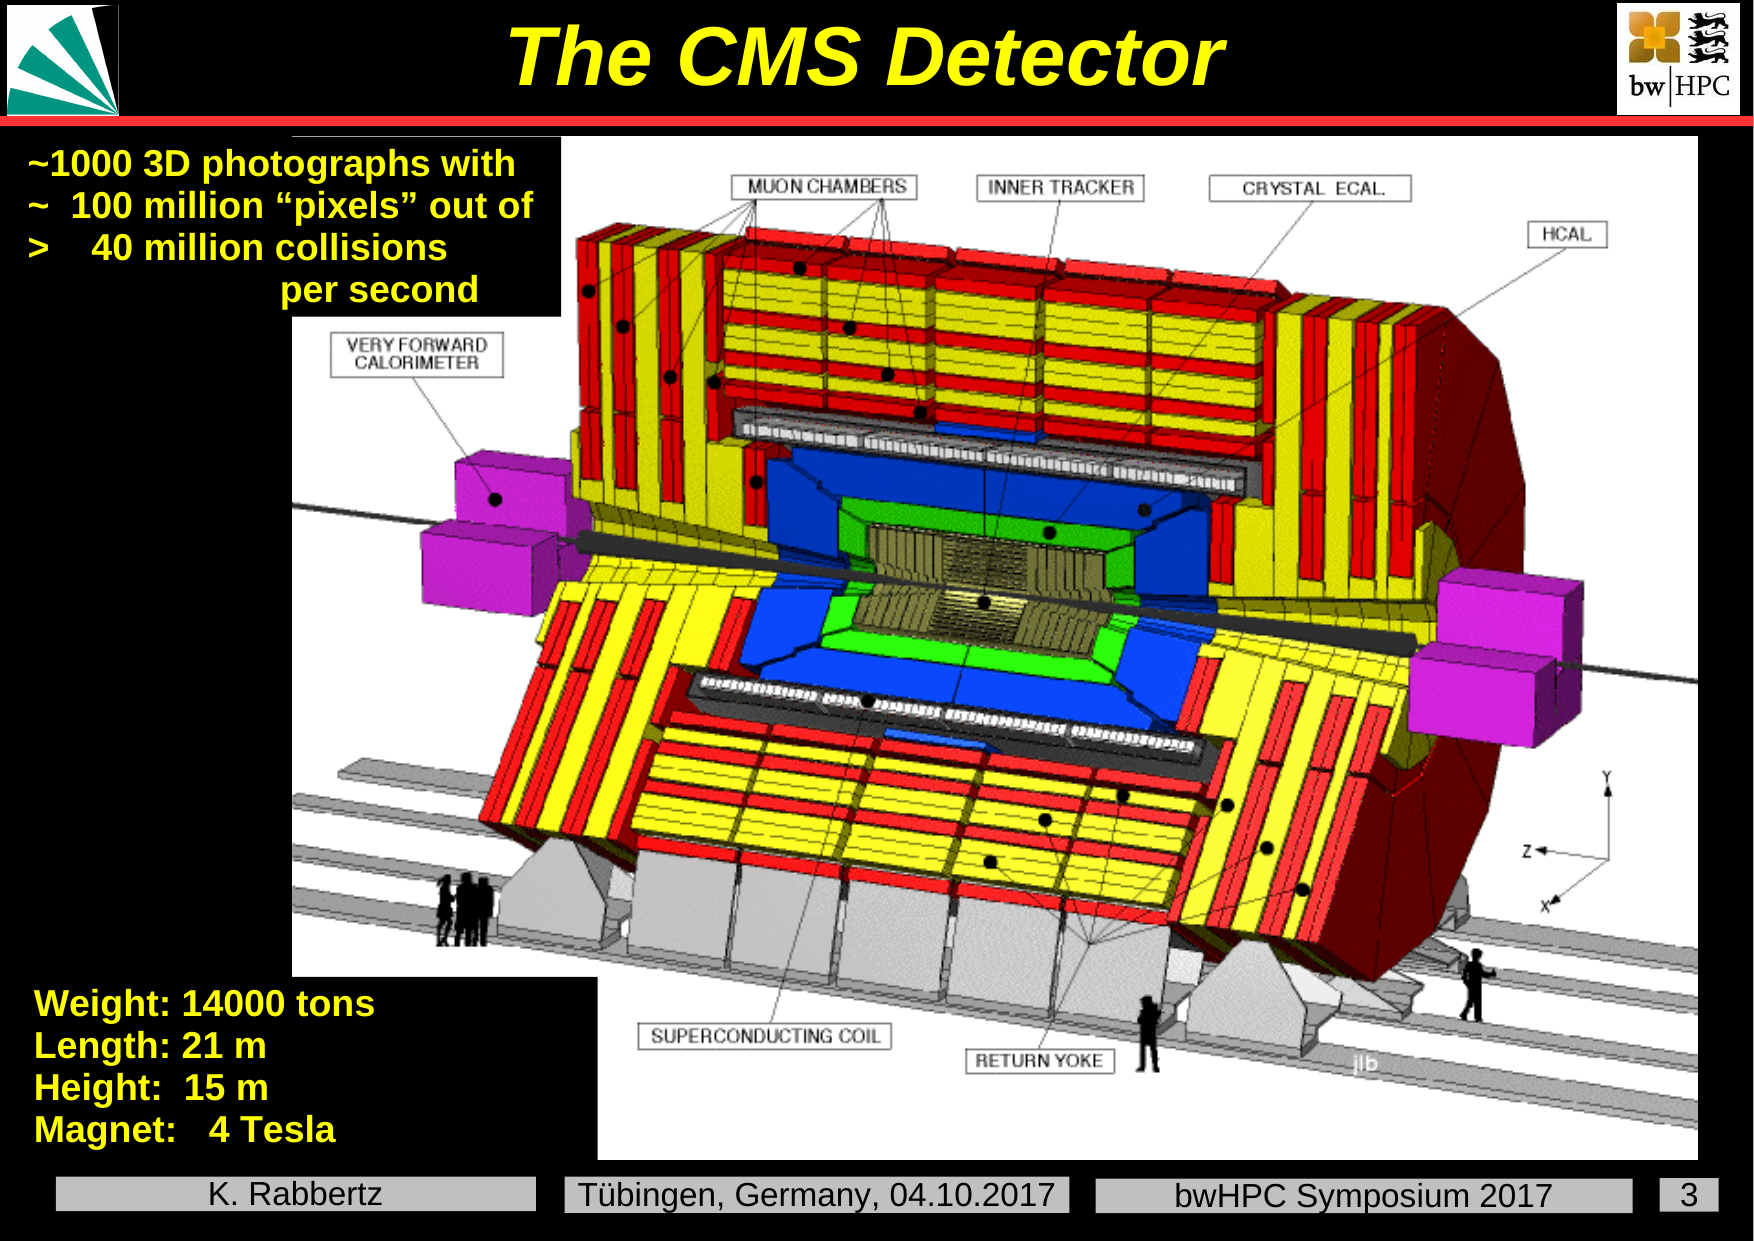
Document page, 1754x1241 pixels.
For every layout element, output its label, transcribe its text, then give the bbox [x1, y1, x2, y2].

picture [7, 5, 119, 116]
title The CMS Detector [123, 0, 1606, 114]
picture [292, 136, 1698, 1160]
text_box ~1000 3D photographs with ~ 100 million “pixels” out of > 40 million collisions per second [15, 136, 562, 317]
picture [1617, 3, 1740, 115]
text_box Weight: 14000 tons Length: 21 m Height: 15 m Magnet: 4 Tesla [21, 976, 598, 1167]
